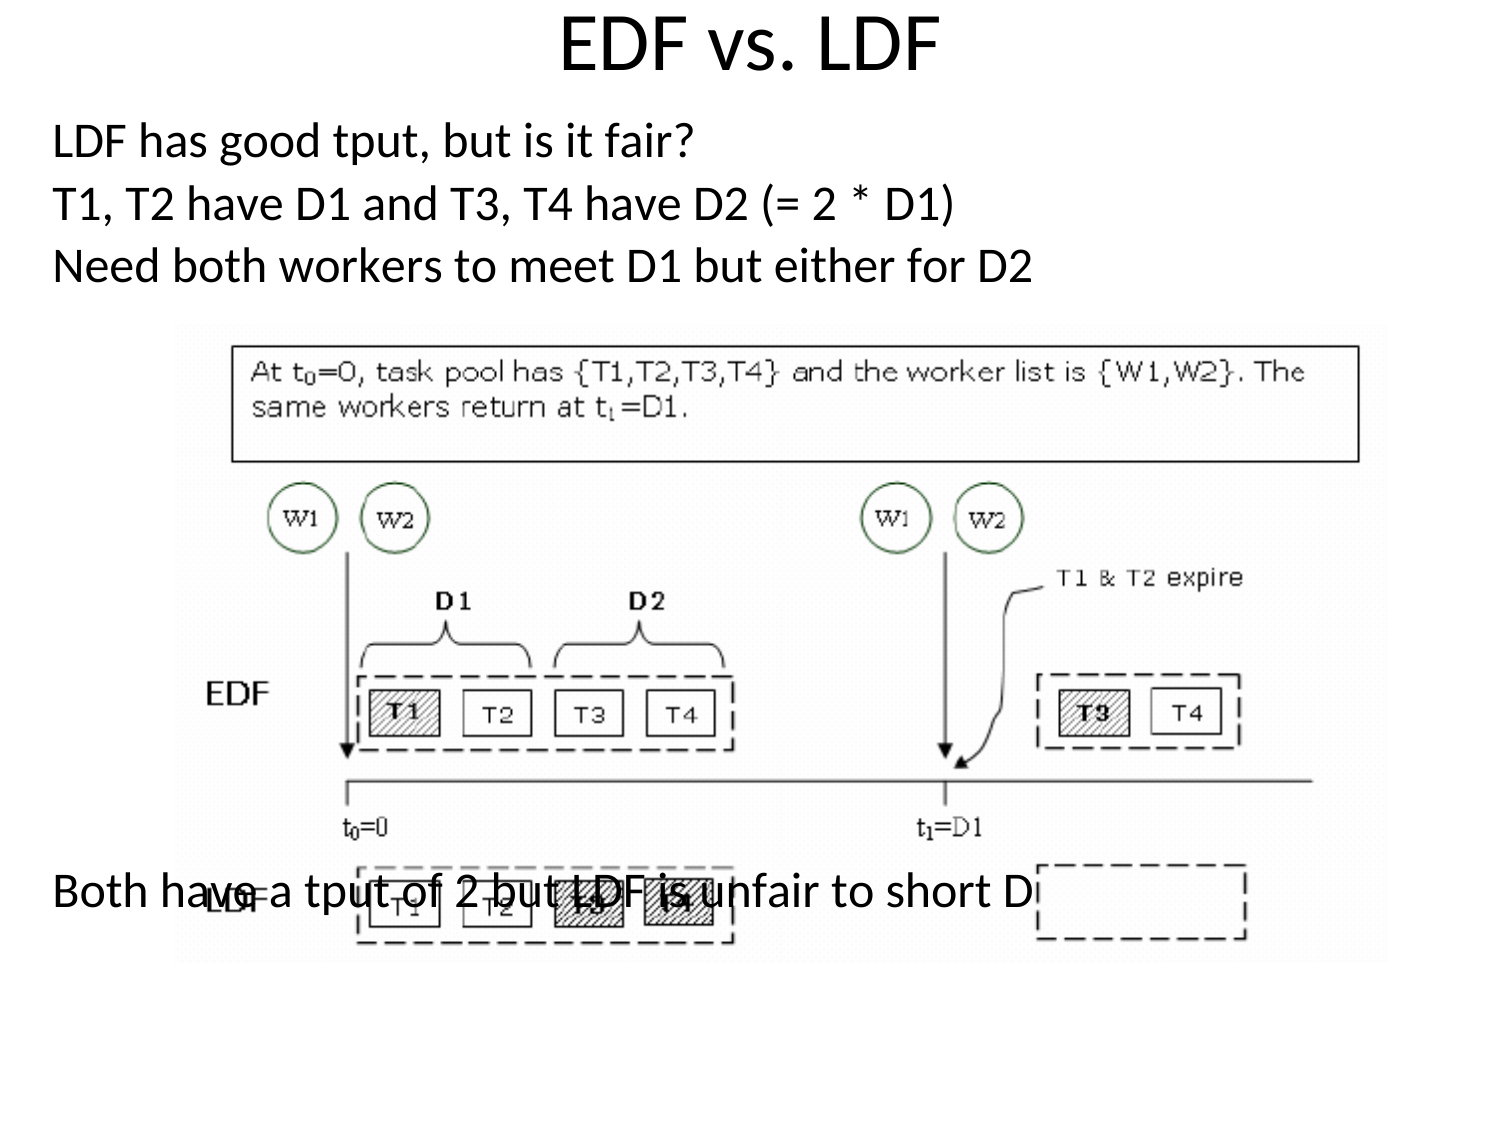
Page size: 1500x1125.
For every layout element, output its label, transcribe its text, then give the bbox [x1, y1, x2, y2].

title EDF vs. LDF [75, 0, 1426, 108]
list LDF has good tput, but is it fair? T1, T2 have D1 and T3, T4 have D2 (= 2 * D1) Need both workers to meet D1 but either for D2 Both have a tput of 2 but LDF is unfair to short D [37, 112, 1500, 1101]
